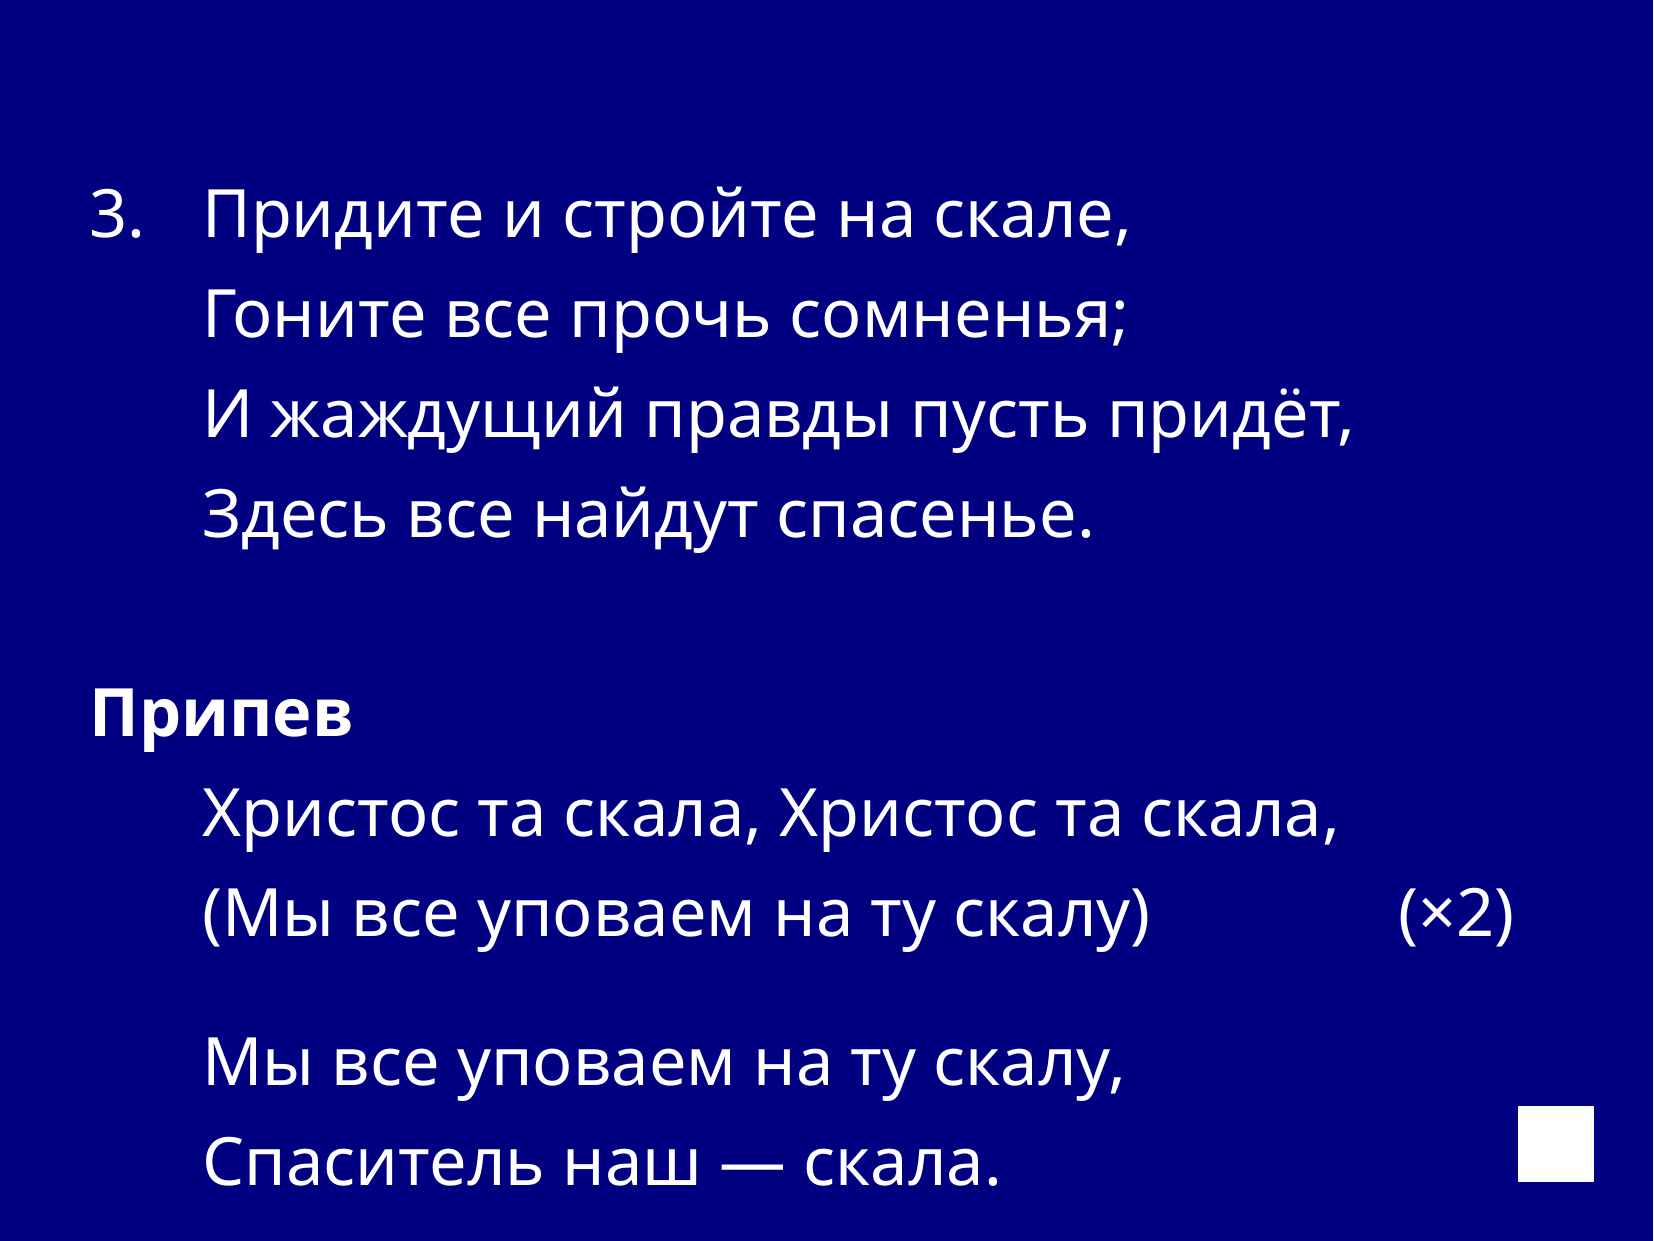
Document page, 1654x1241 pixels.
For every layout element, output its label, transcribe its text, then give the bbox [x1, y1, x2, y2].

text_box [1518, 1106, 1594, 1182]
text_box 3. Придите и стройте на скале, Гоните все прочь сомненья; И жаждущий правды пусть придёт, Здесь все найдут спасенье. Припев Христос та скала, Христос та скала, (Мы все уповаем на ту скалу) (×2) Мы все уповаем на ту скалу, Спаситель наш — скала. [75, 150, 1576, 1163]
